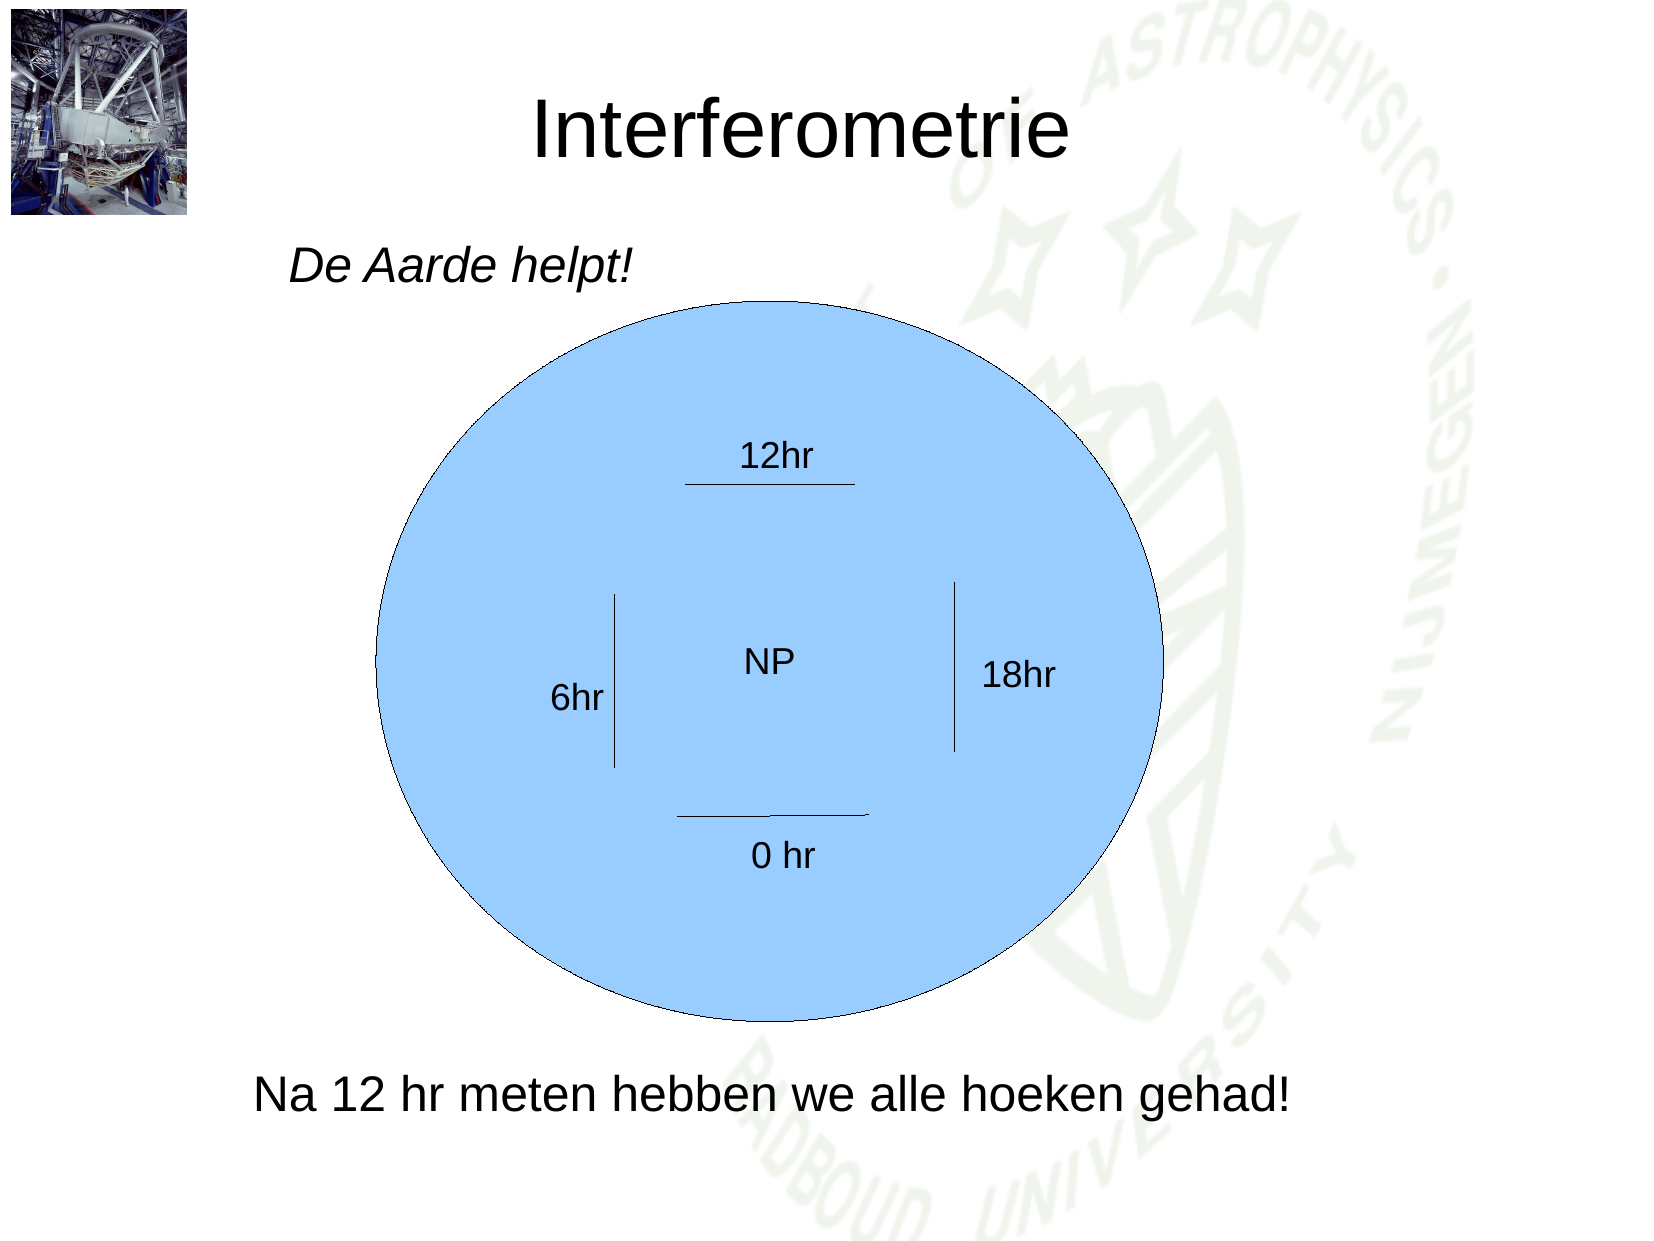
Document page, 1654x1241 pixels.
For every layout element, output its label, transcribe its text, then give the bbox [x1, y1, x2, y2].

text_box 18hr [966, 645, 1071, 703]
text_box Na 12 hr meten hebben we alle hoeken gehad! [238, 1059, 1308, 1130]
text_box Interferometrie [515, 74, 1088, 183]
picture [0, 0, 1654, 1241]
text_box NP [375, 301, 1164, 1022]
text_box 6hr [535, 669, 620, 727]
text_box 12hr [724, 427, 829, 485]
text_box De Aarde helpt! [273, 230, 663, 301]
text_box 0 hr [736, 826, 831, 900]
